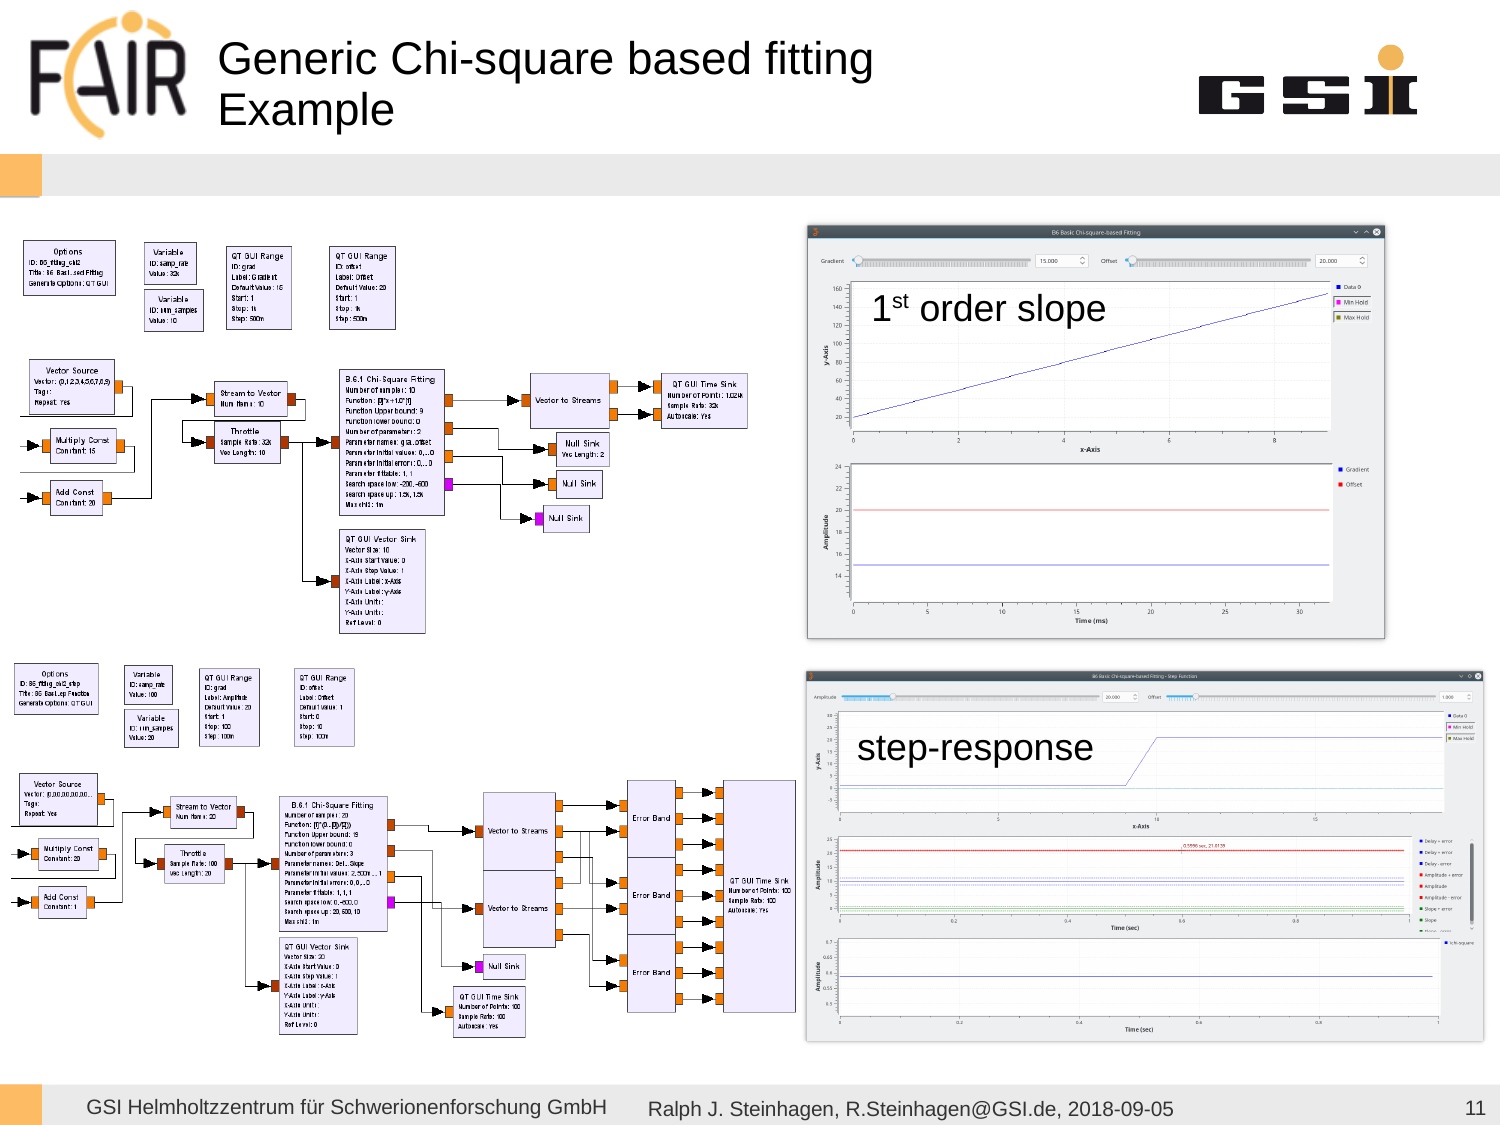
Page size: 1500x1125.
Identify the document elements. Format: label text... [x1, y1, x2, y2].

title Generic Chi-square based fitting Example [217, 20, 1109, 147]
picture [1197, 42, 1419, 117]
picture [11, 660, 1490, 1048]
picture [30, 9, 187, 141]
picture [20, 235, 752, 638]
picture [797, 215, 1395, 649]
text_box step-response [842, 719, 1110, 776]
text_box 1st order slope [856, 279, 1122, 338]
